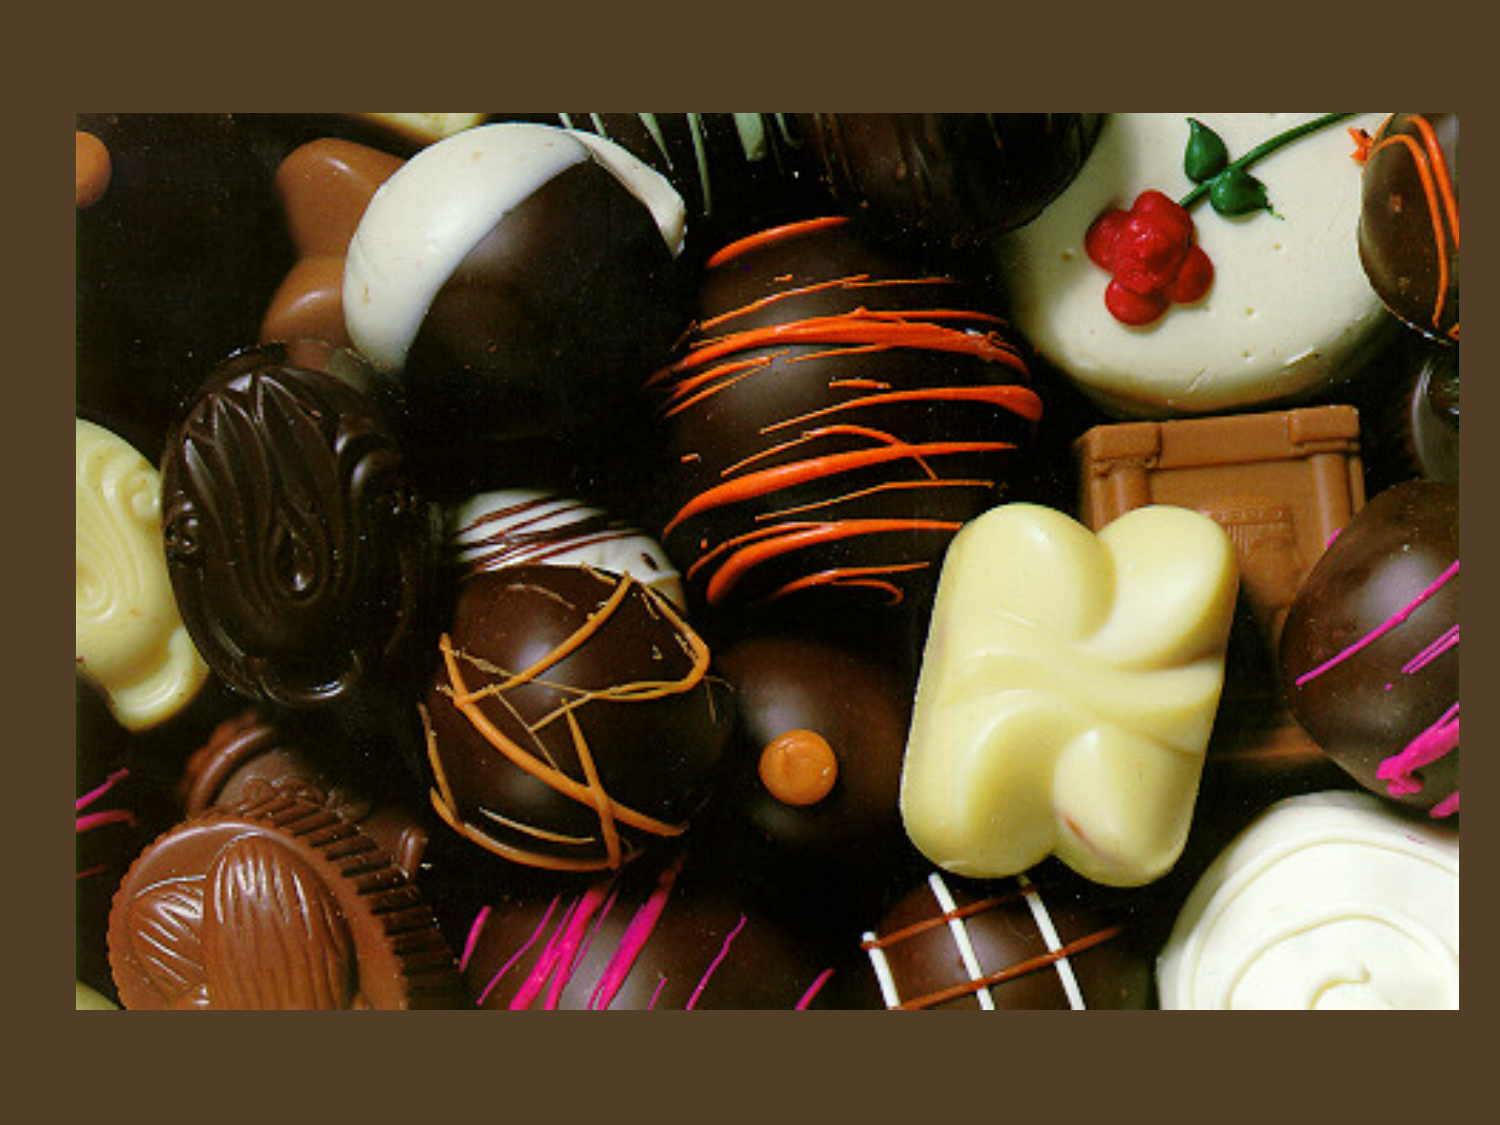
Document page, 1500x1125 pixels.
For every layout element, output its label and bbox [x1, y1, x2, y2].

picture [76, 113, 1459, 1010]
